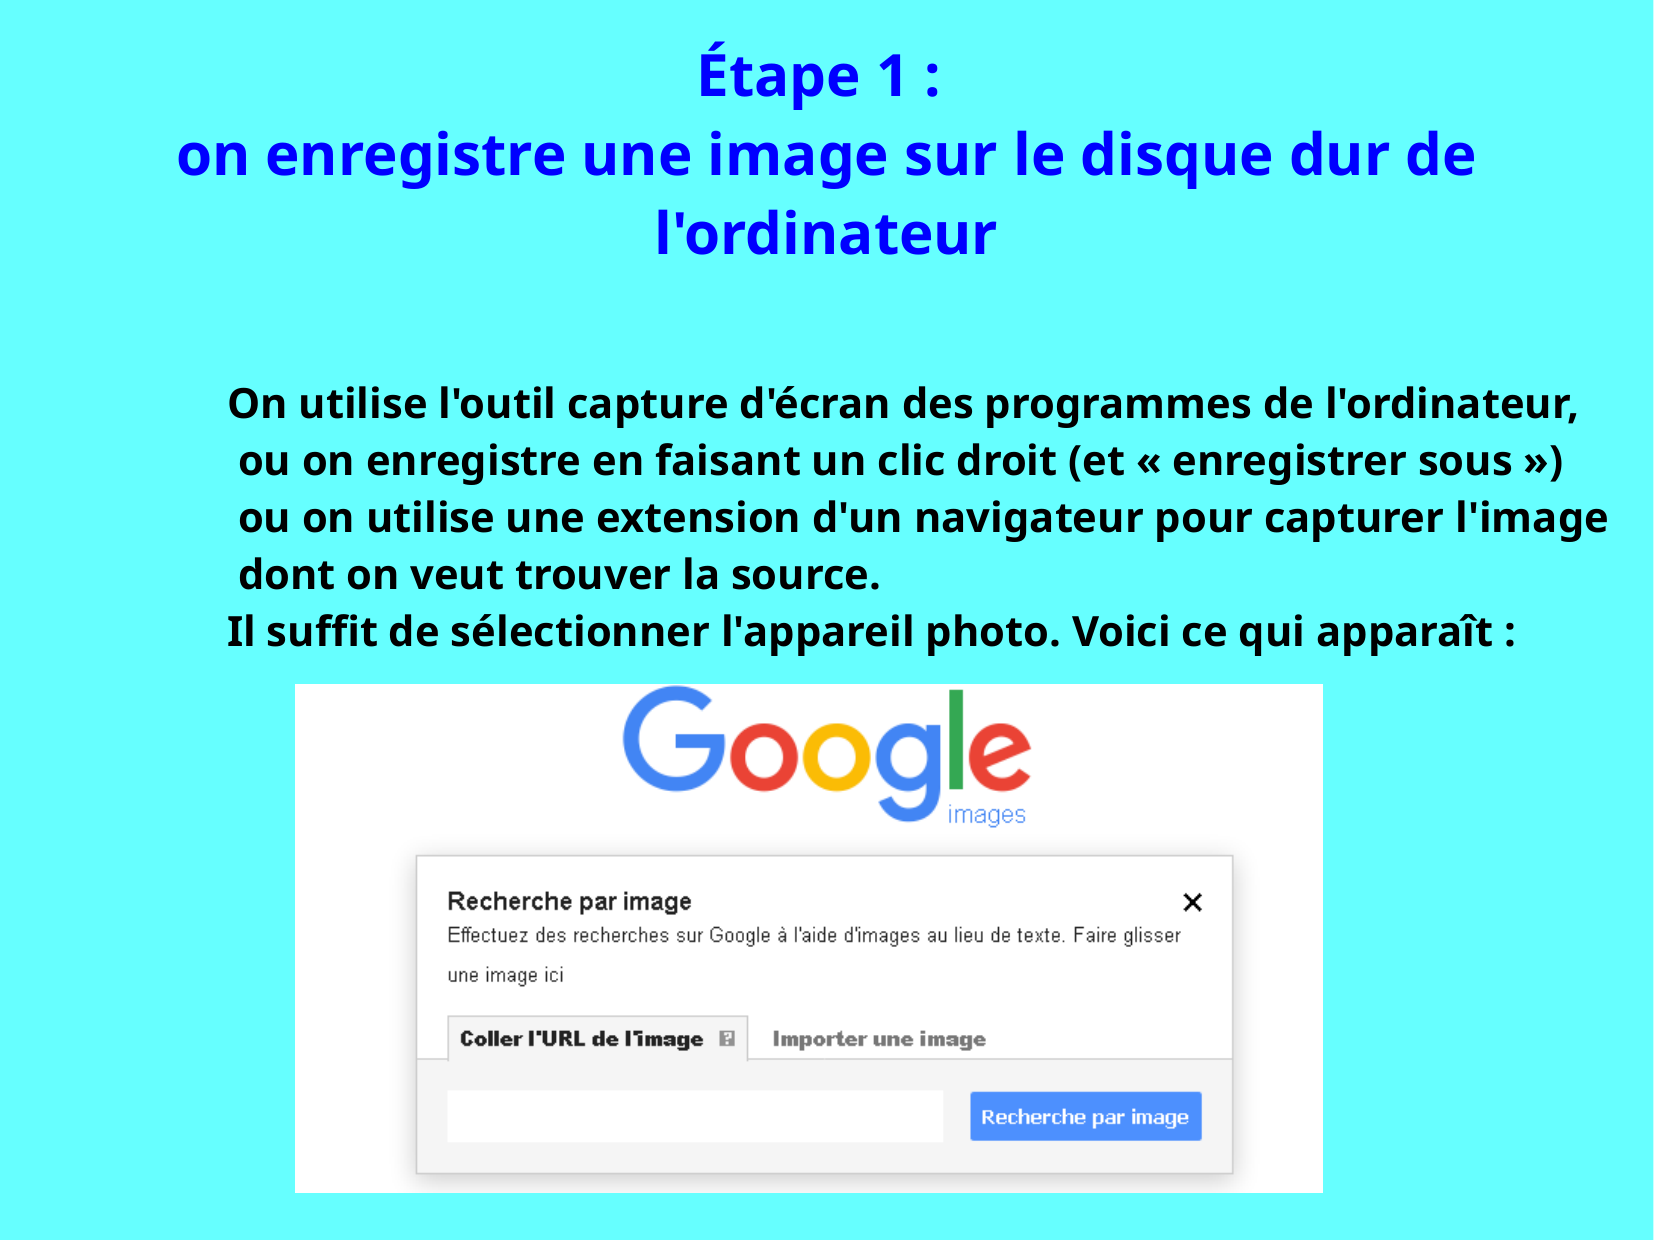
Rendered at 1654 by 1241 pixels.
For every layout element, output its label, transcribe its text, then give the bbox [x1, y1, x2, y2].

title Étape 1 : on enregistre une image sur le disque dur de l'ordinateur [82, 31, 1571, 275]
picture [295, 731, 1323, 1193]
text_box On utilise l'outil capture d'écran des programmes de l'ordinateur, ou on enregistre en faisant un clic droit (et « enregistrer sous ») ou on utilise une extension d'un navigateur pour capturer l'image dont on veut trouver la source. Il suffit de sélectionner l'appareil photo. Voici ce qui apparaît : [212, 366, 1604, 731]
